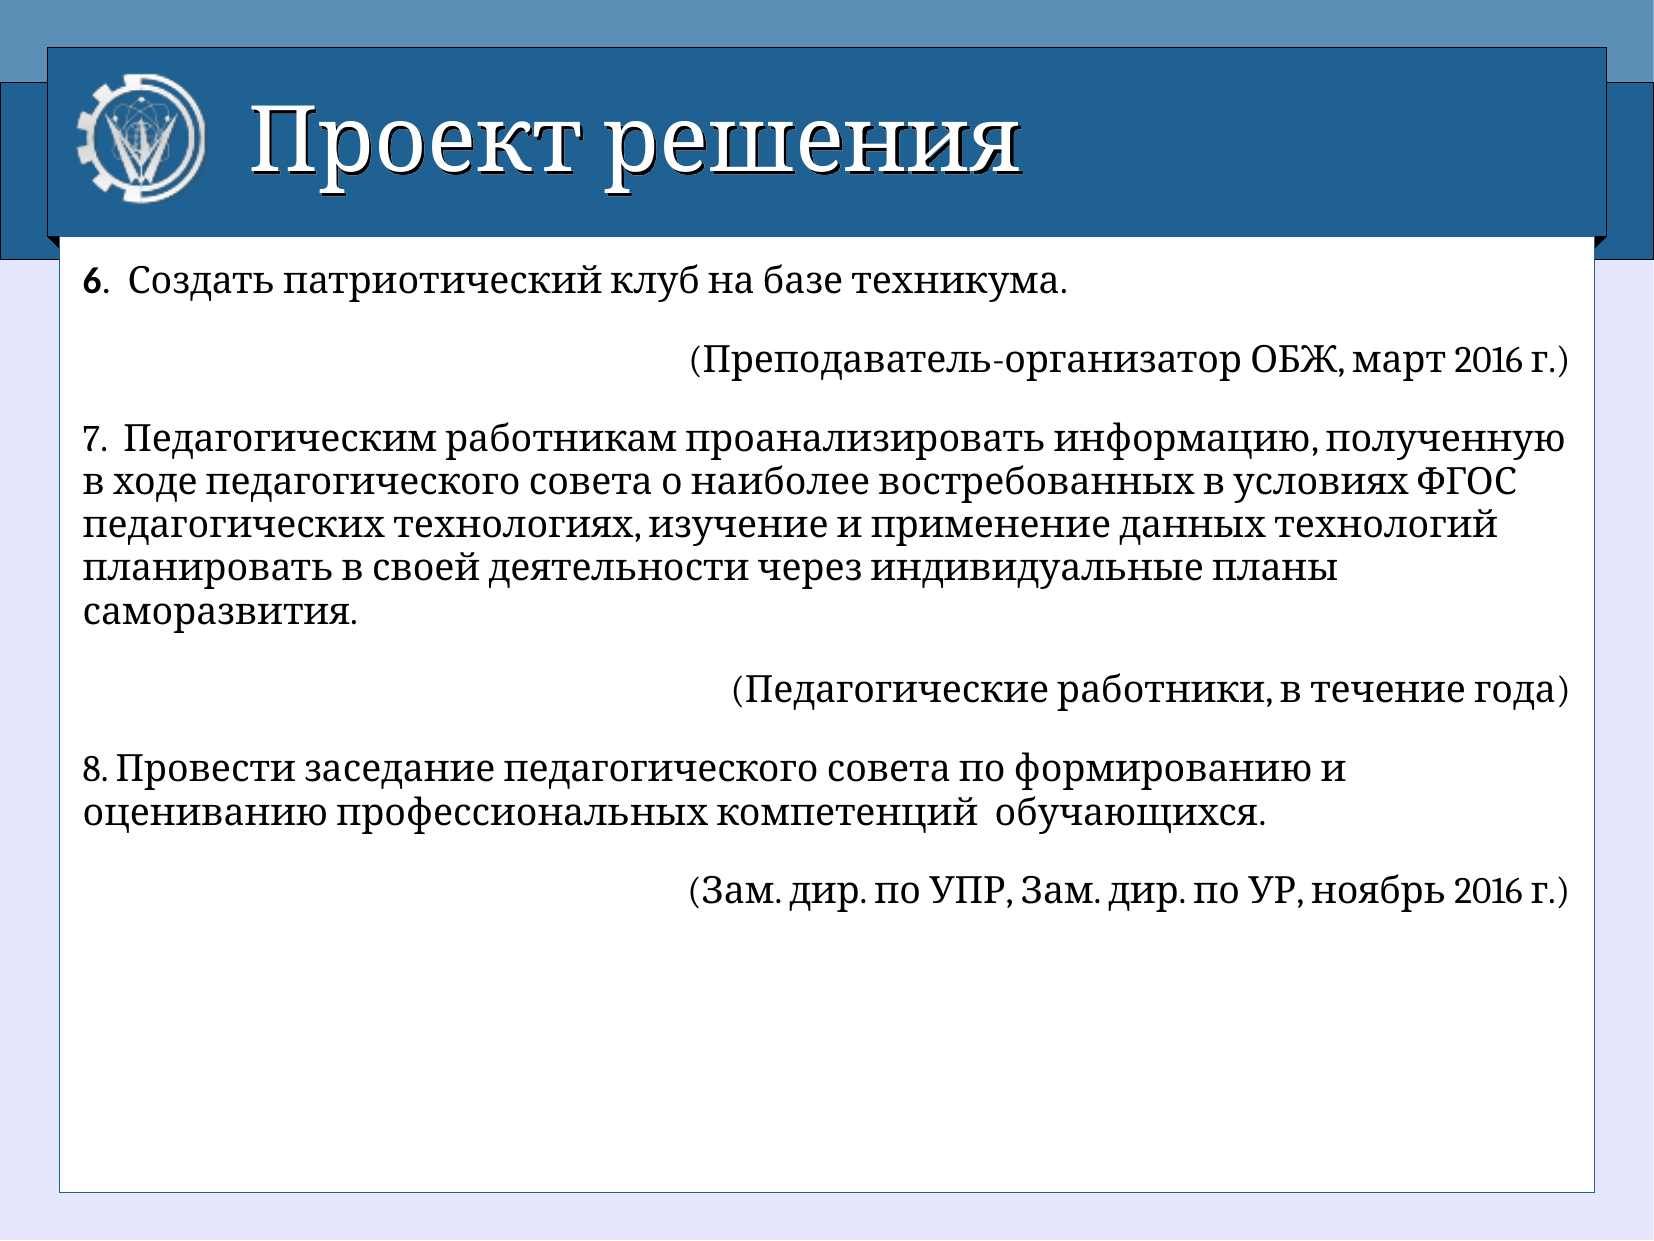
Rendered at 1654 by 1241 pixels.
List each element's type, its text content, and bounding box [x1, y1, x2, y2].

title Проект решения [248, 70, 1571, 213]
list 6. Создать патриотический клуб на базе техникума. (Преподаватель-организатор ОБЖ, март 2016 г.) 7. Педагогическим работникам проанализировать информацию, полученную в ходе педагогического совета о наиболее востребованных в условиях ФГОС педагогических технологиях, изучение и применение данных технологий планировать в своей деятельности через индивидуальные планы саморазвития. (Педагогические работники, в течение года) 8. Провести заседание педагогического совета по формированию и оцениванию профессиональных компетенций обучающихся. (Зам. дир. по УПР, Зам. дир. по УР, ноябрь 2016 г.) [82, 259, 1571, 980]
